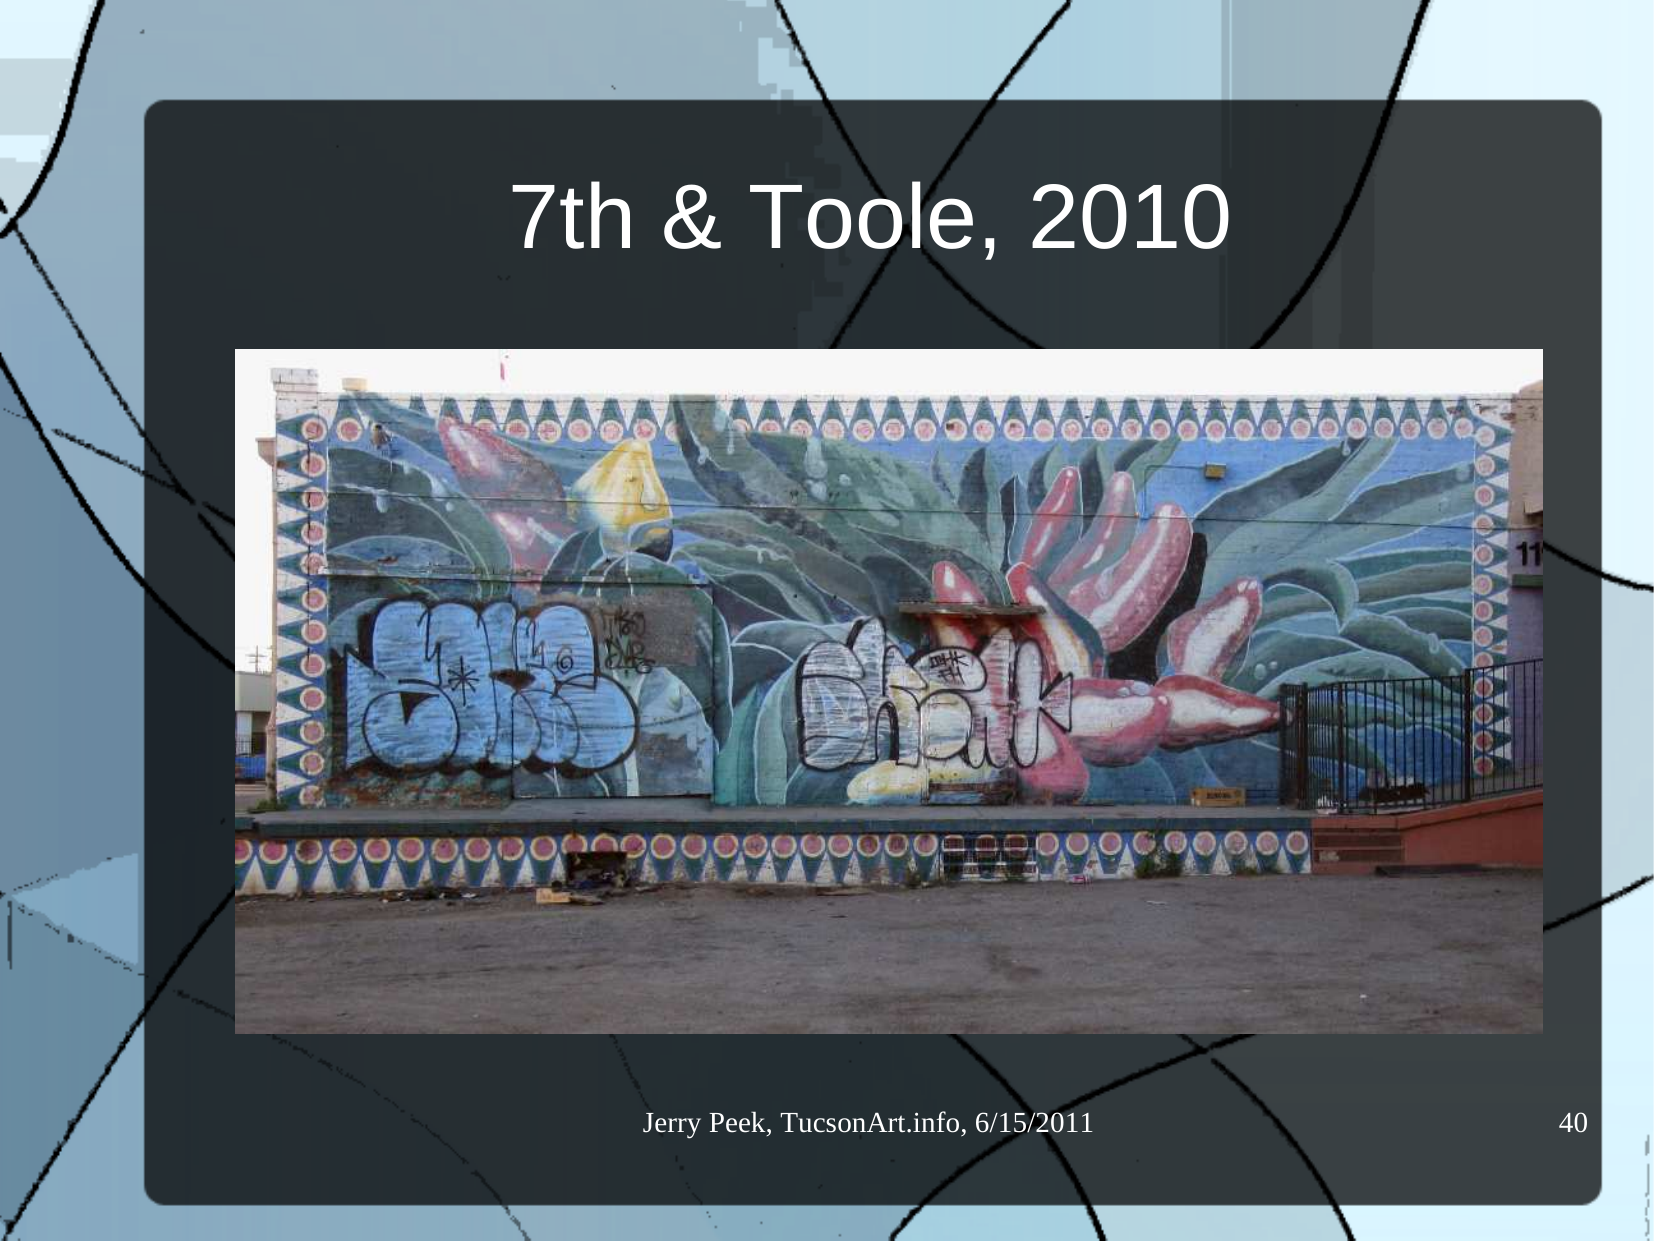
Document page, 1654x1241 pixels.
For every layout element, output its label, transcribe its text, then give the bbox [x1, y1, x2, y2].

picture [0, 0, 1654, 1241]
title 7th & Toole, 2010 [159, 108, 1583, 325]
